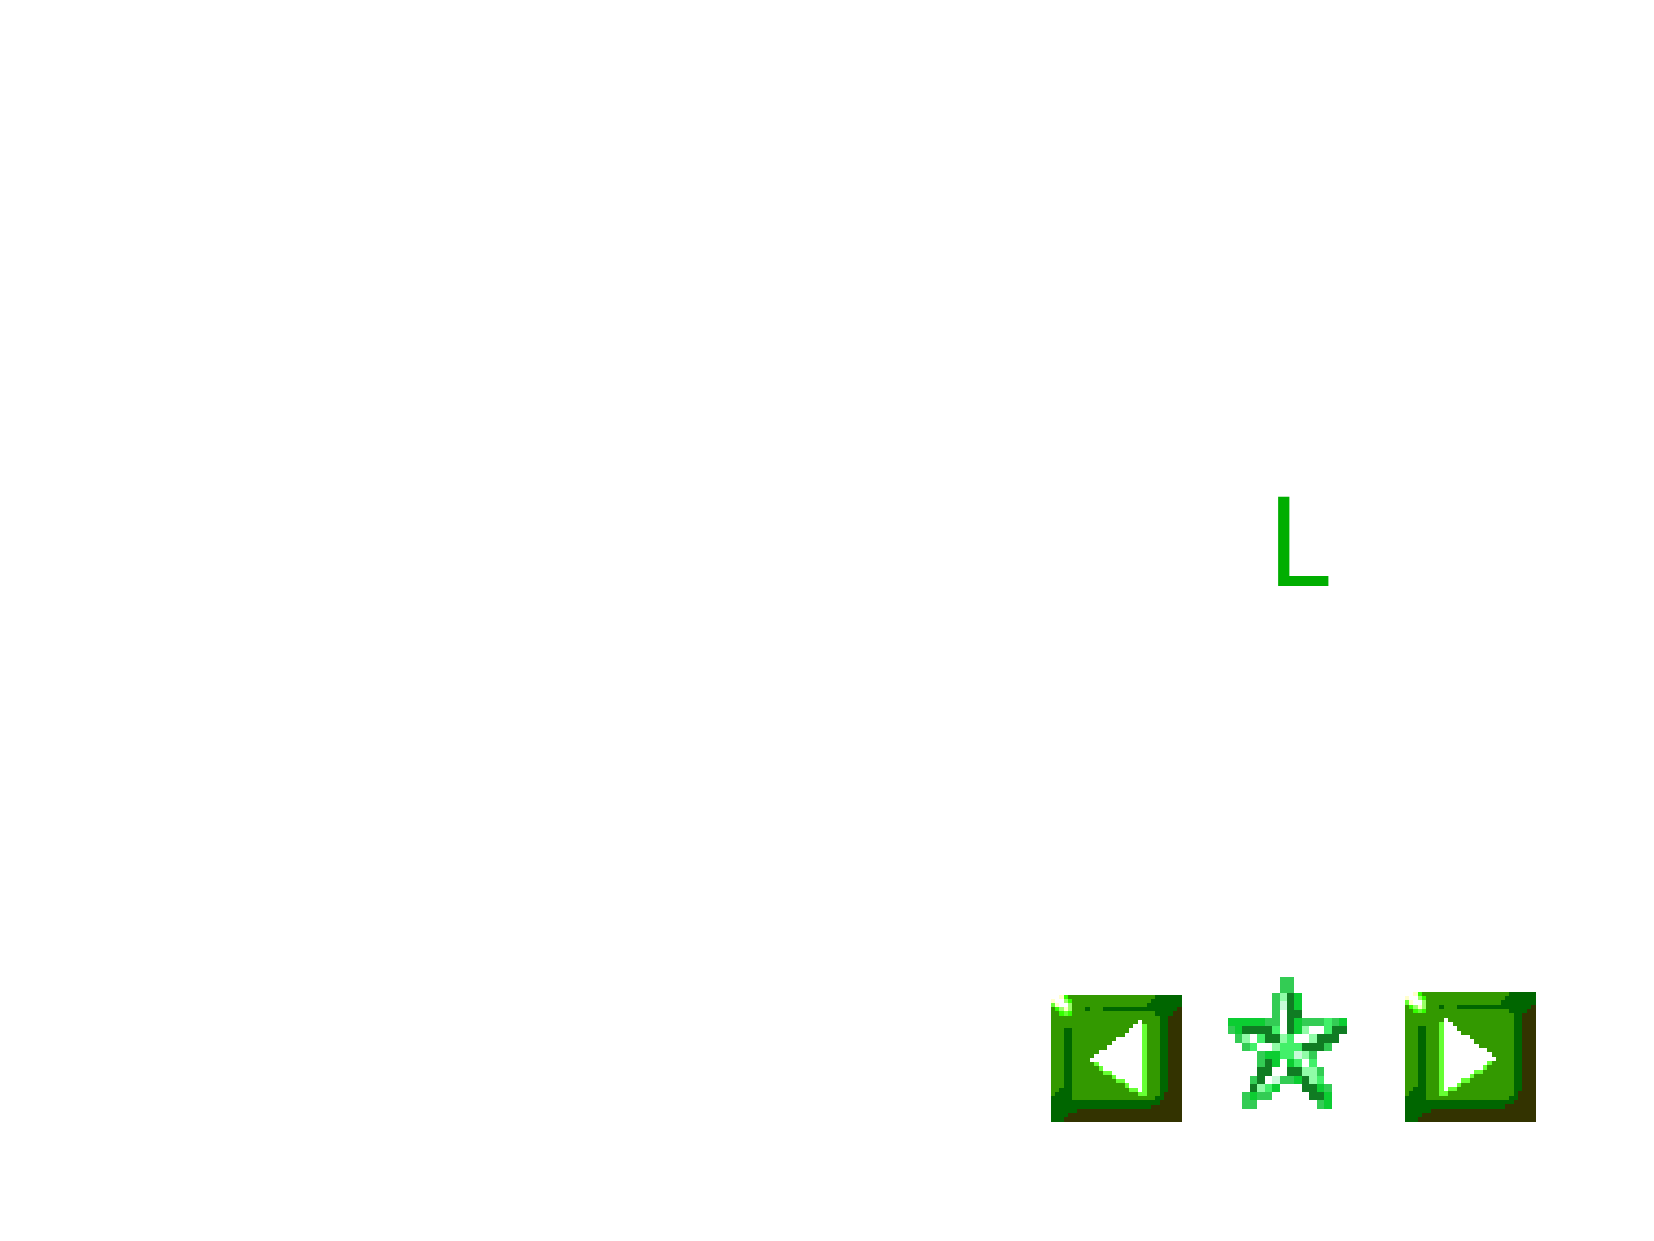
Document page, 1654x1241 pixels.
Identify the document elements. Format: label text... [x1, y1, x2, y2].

picture [1228, 977, 1347, 1109]
picture [1051, 995, 1182, 1123]
picture [1405, 992, 1536, 1123]
subtitle L [862, 212, 1654, 863]
